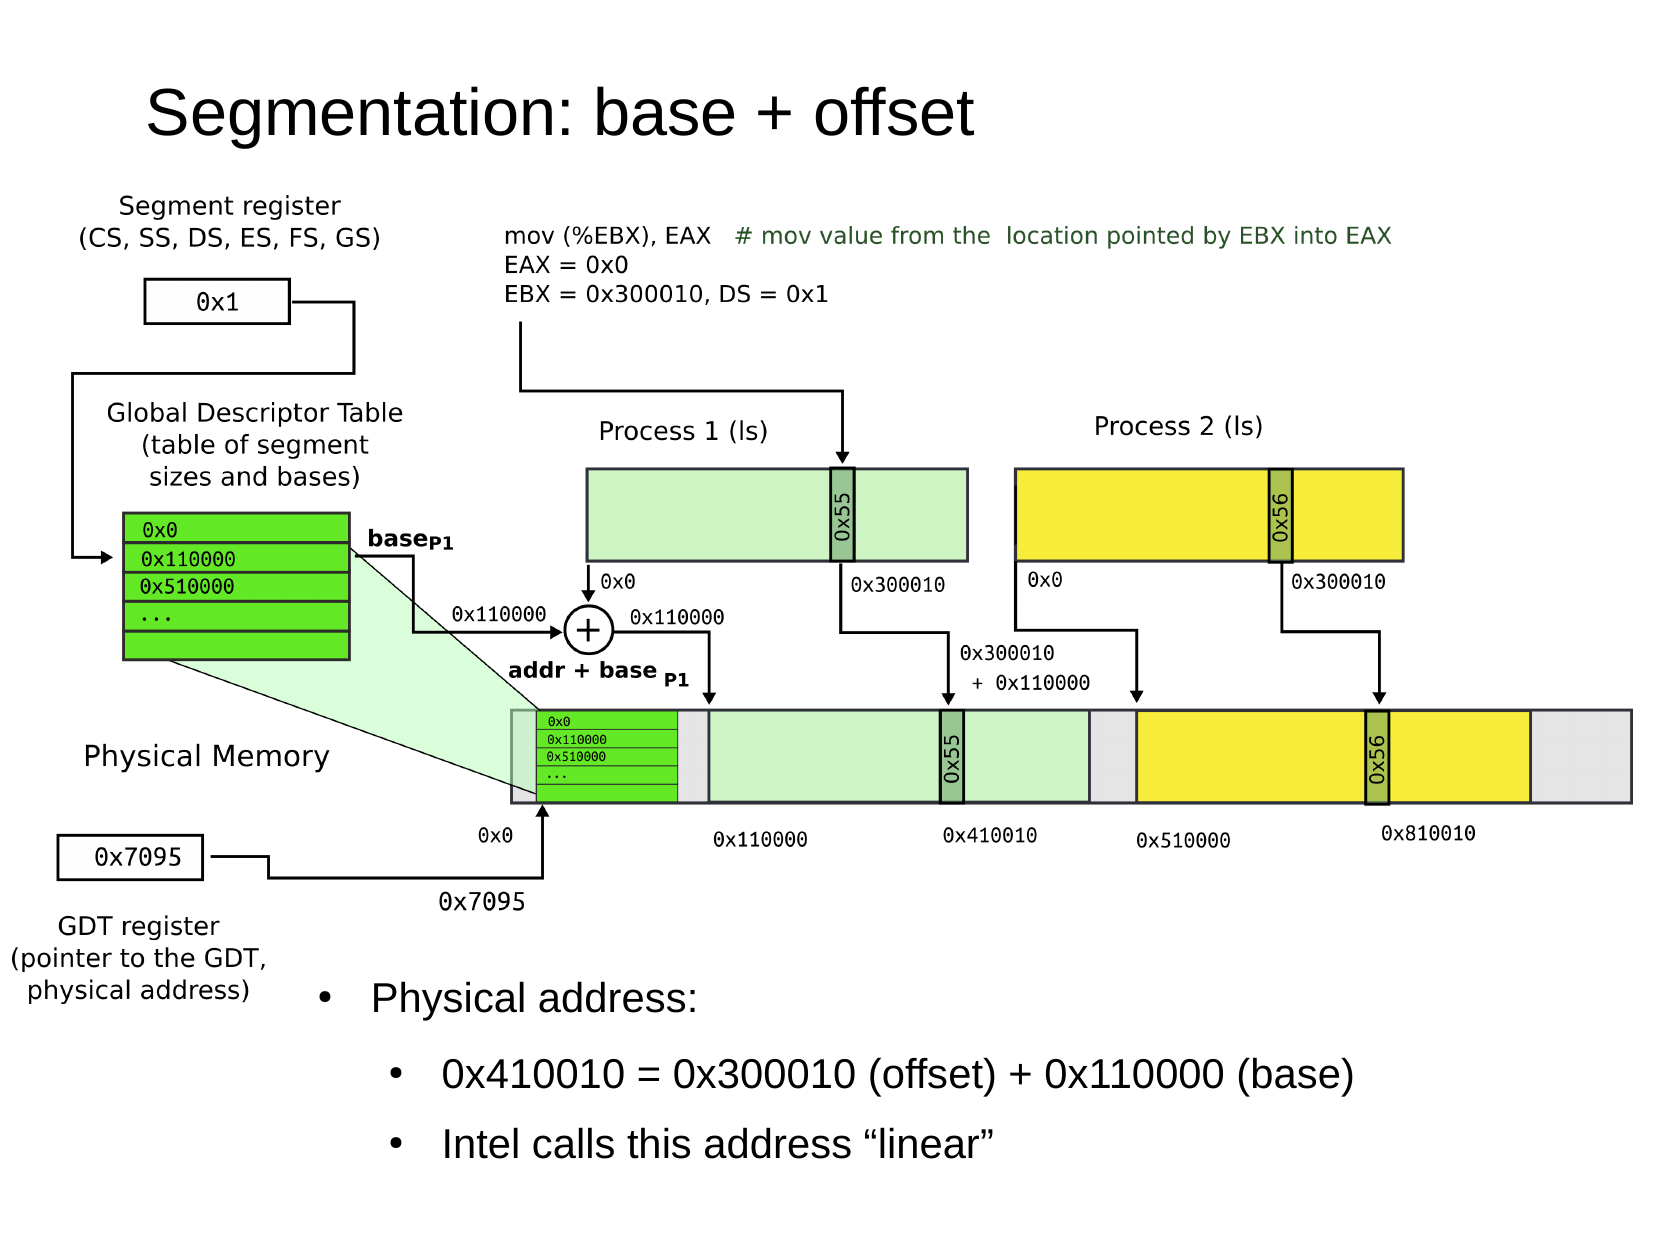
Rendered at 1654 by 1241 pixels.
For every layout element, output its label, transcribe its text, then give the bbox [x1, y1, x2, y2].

list Segmentation: base + offset [82, 75, 1576, 151]
list Physical address: 0x410010 = 0x300010 (offset) + 0x110000 (base) Intel calls this address “linear” [300, 1004, 1576, 1201]
picture [12, 195, 1633, 1004]
